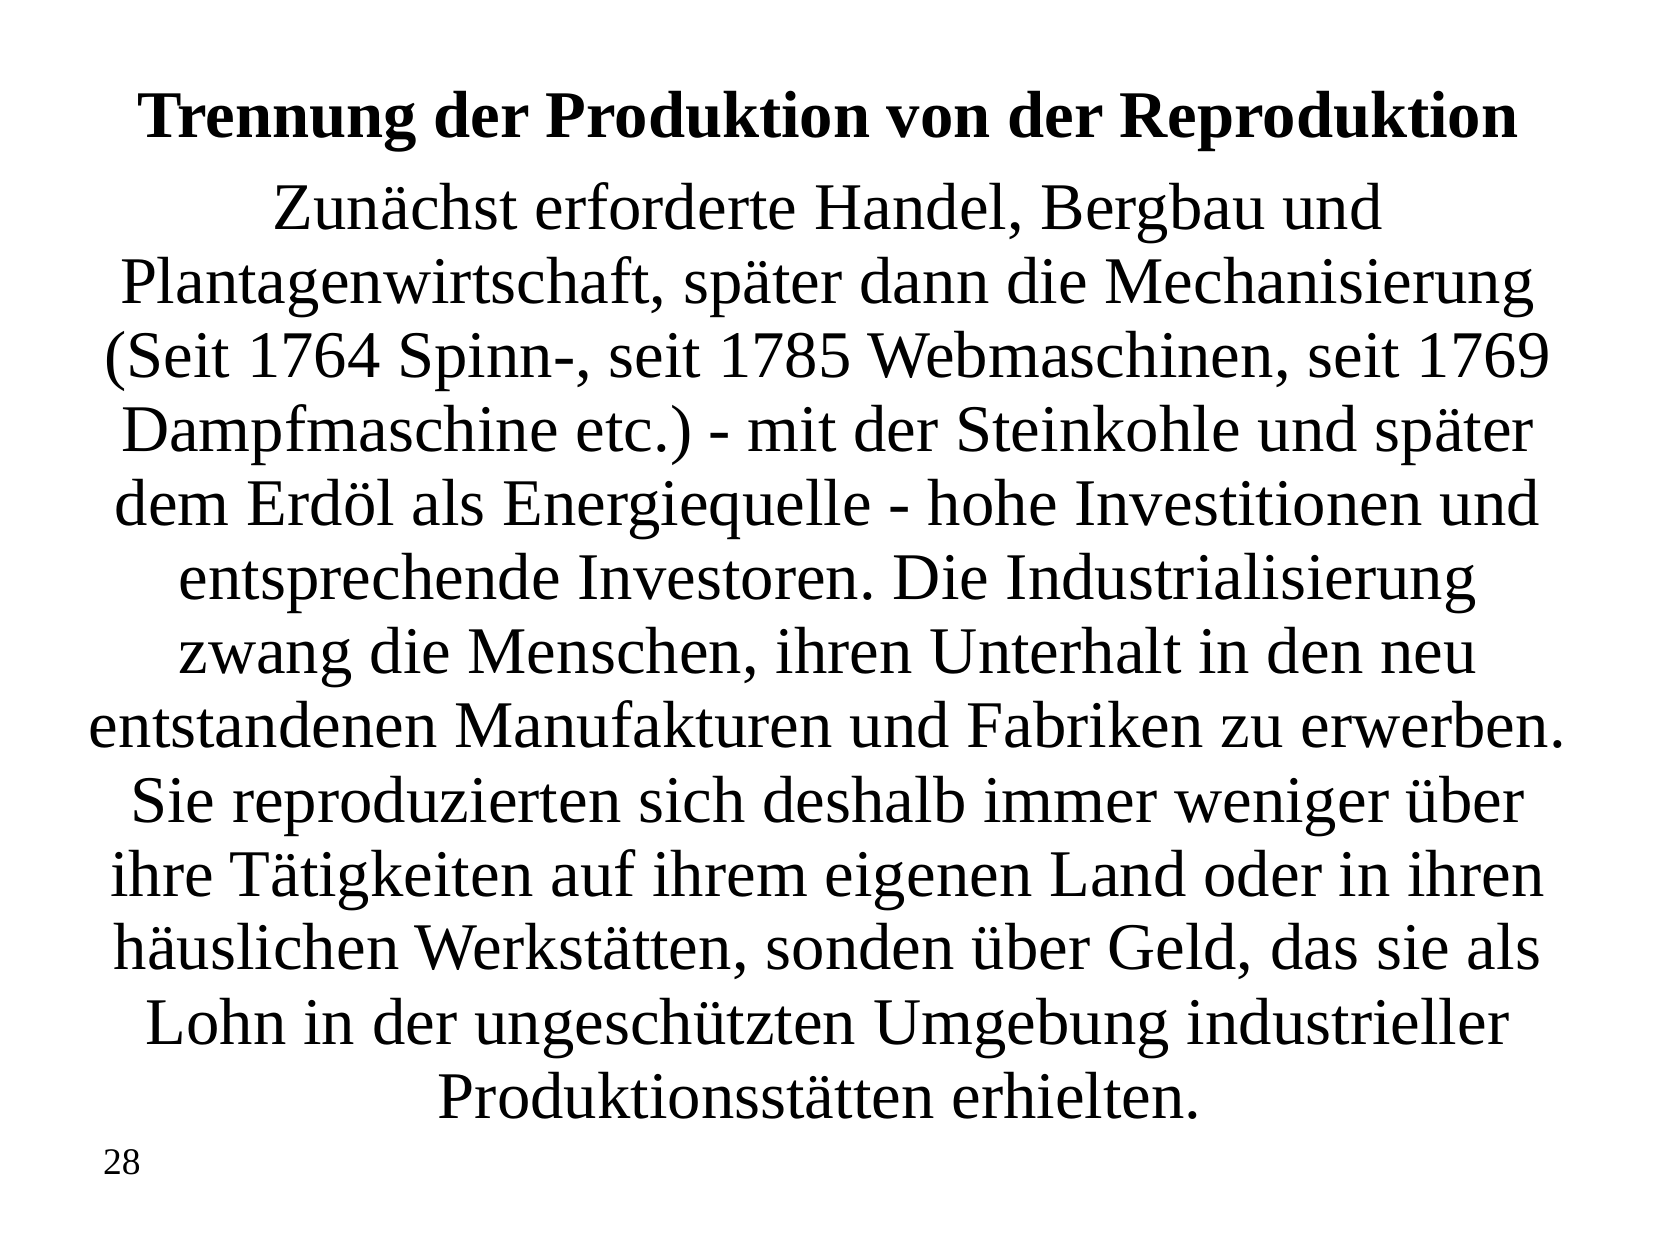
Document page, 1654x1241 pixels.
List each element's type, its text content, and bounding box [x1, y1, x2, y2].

text_box <Foliennummer> [88, 1133, 401, 1191]
text_box Trennung der Produktion von der Reproduktion Zunächst erforderte Handel, Bergbau und Plantagenwirtschaft, später dann die Mechanisierung (Seit 1764 Spinn-, seit 1785 Webmaschinen, seit 1769 Dampfmaschine etc.) - mit der Steinkohle und später dem Erdöl als Energiequelle - hohe Investitionen und entsprechende Investoren. Die Industrialisierung zwang die Menschen, ihren Unterhalt in den neu entstandenen Manufakturen und Fabriken zu erwerben. Sie reproduzierten sich deshalb immer weniger über ihre Tätigkeiten auf ihrem eigenen Land oder in ihren häuslichen Werkstätten, sonden über Geld, das sie als Lohn in der ungeschützten Umgebung industrieller Produktionsstätten erhielten. [74, 70, 1591, 1164]
